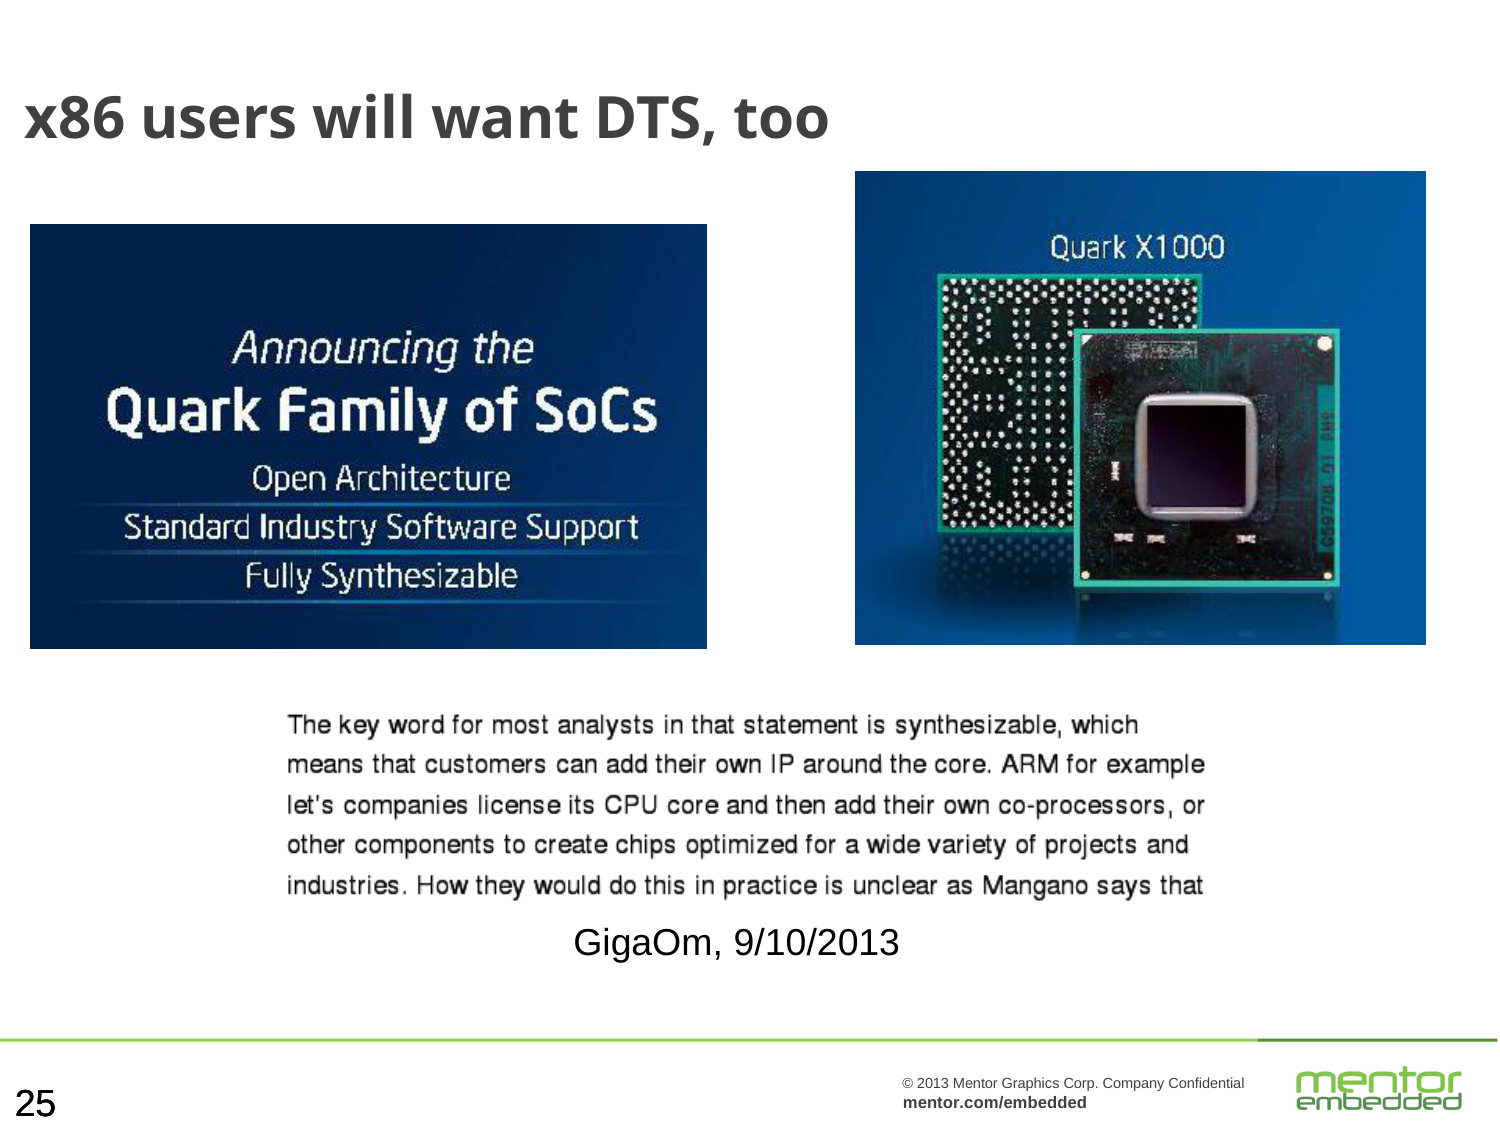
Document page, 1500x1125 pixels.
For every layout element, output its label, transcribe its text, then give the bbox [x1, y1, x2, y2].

picture [270, 674, 1239, 907]
title x86 users will want DTS, too [24, 67, 1488, 150]
picture [1292, 1062, 1464, 1114]
text_box GigaOm, 9/10/2013 [558, 915, 916, 972]
picture [855, 171, 1426, 646]
picture [30, 224, 707, 649]
